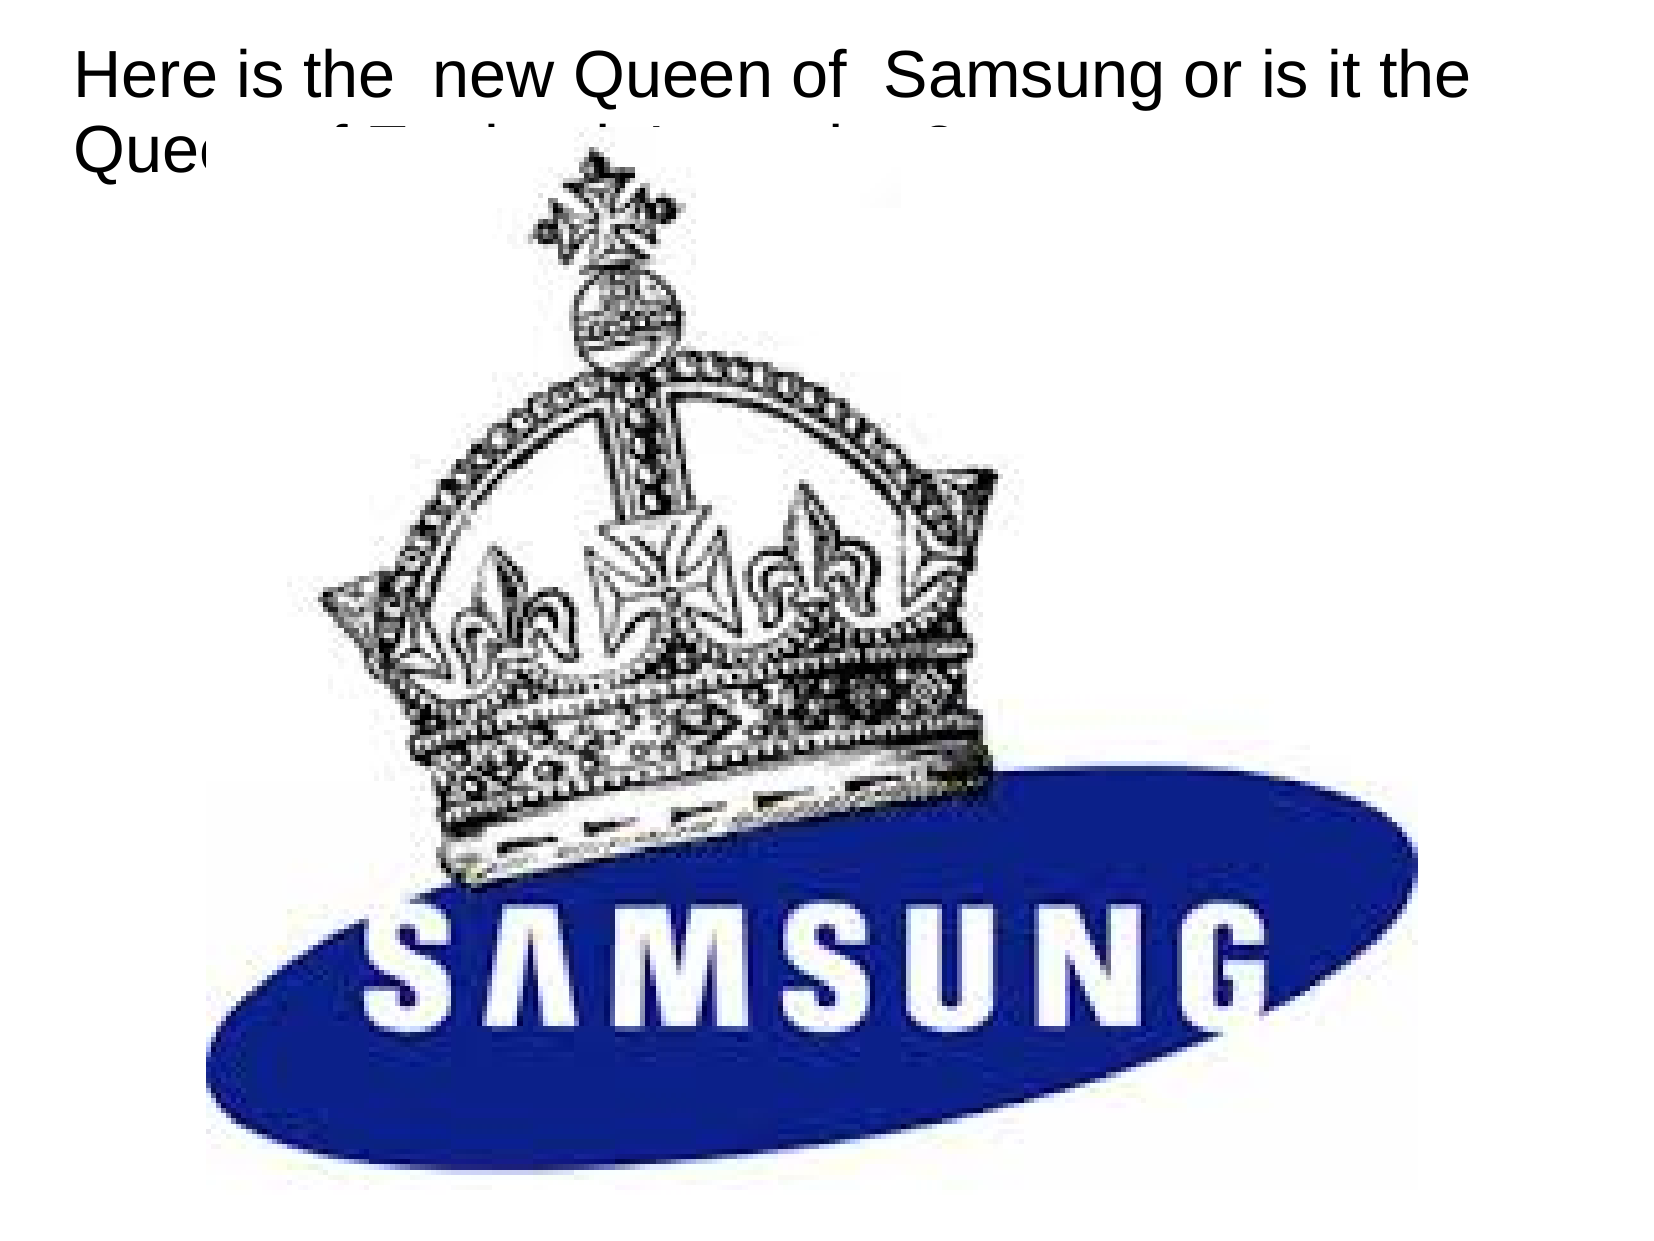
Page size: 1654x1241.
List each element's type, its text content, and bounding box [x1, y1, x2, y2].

text_box Here is the new Queen of Samsung or is it the Queen of England, I wonder ? [59, 29, 1595, 194]
picture [206, 127, 1418, 1211]
